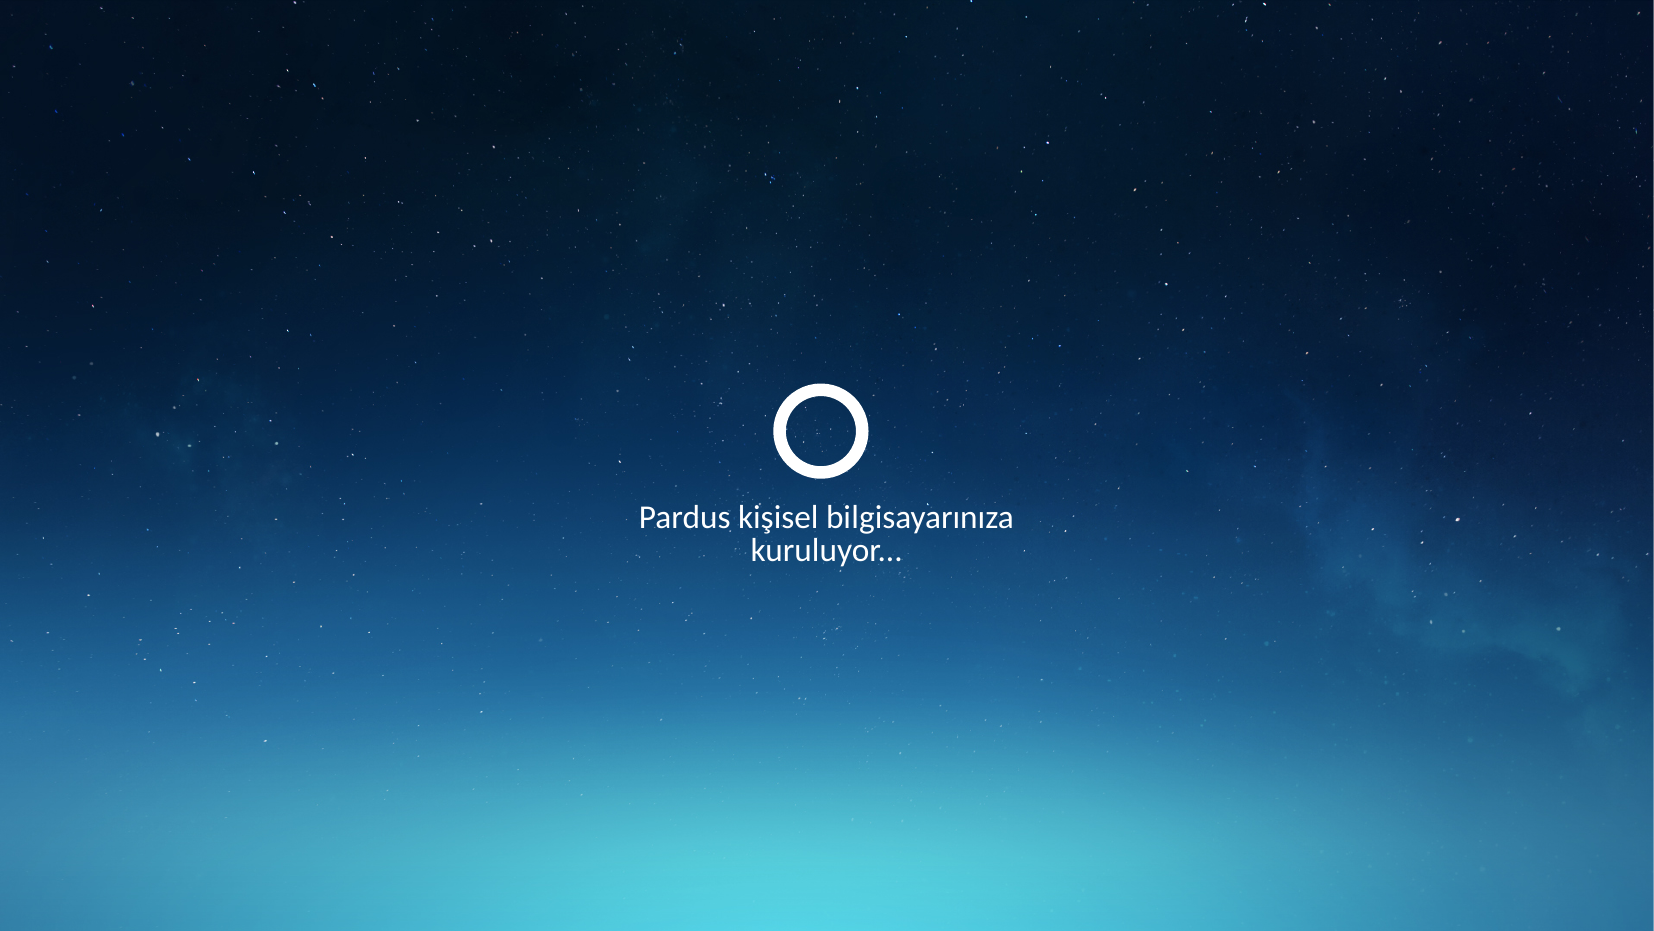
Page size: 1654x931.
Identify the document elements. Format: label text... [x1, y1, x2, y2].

picture [0, 0, 1654, 931]
text_box Pardus kişisel bilgisayarınıza kuruluyor... [555, 496, 1099, 578]
